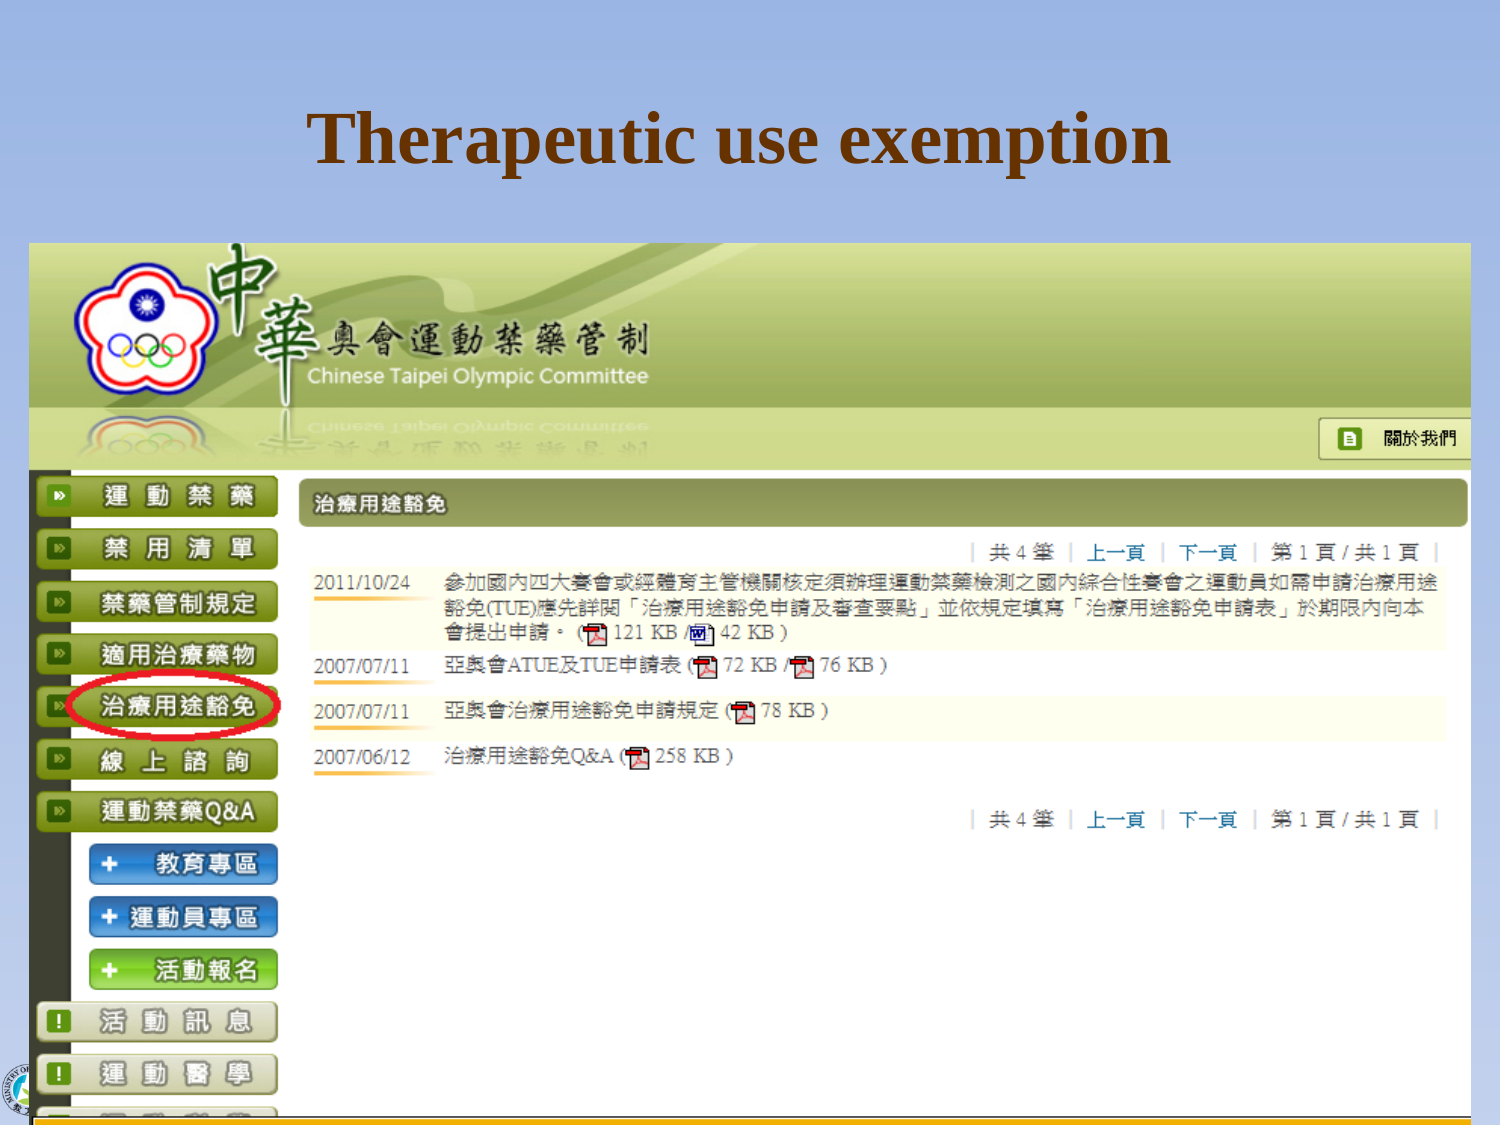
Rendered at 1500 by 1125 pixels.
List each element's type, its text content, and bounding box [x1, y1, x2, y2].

picture [29, 243, 1471, 1125]
title Therapeutic use exemption [75, 45, 1300, 209]
